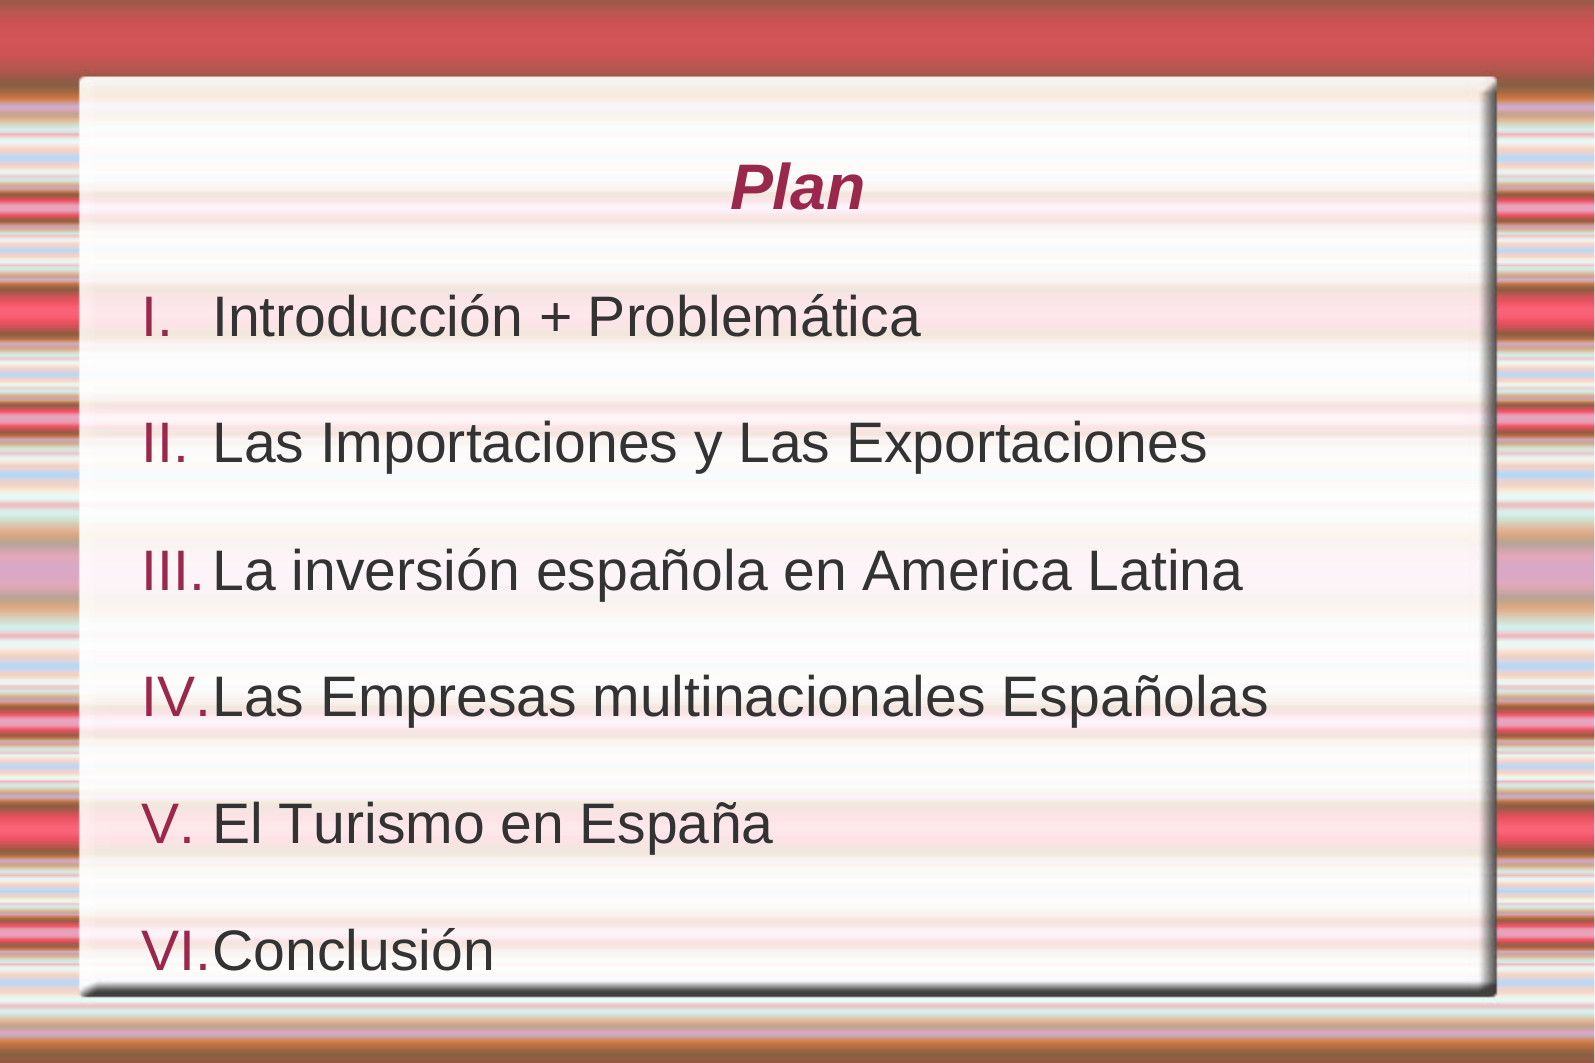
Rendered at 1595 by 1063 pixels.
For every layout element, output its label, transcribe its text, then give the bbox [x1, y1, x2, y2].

title Plan [117, 98, 1479, 276]
picture [0, 0, 1595, 1063]
list Introducción + Problemática Las Importaciones y Las Exportaciones La inversión española en America Latina Las Empresas multinacionales Españolas El Turismo en España Conclusión [129, 284, 1462, 981]
